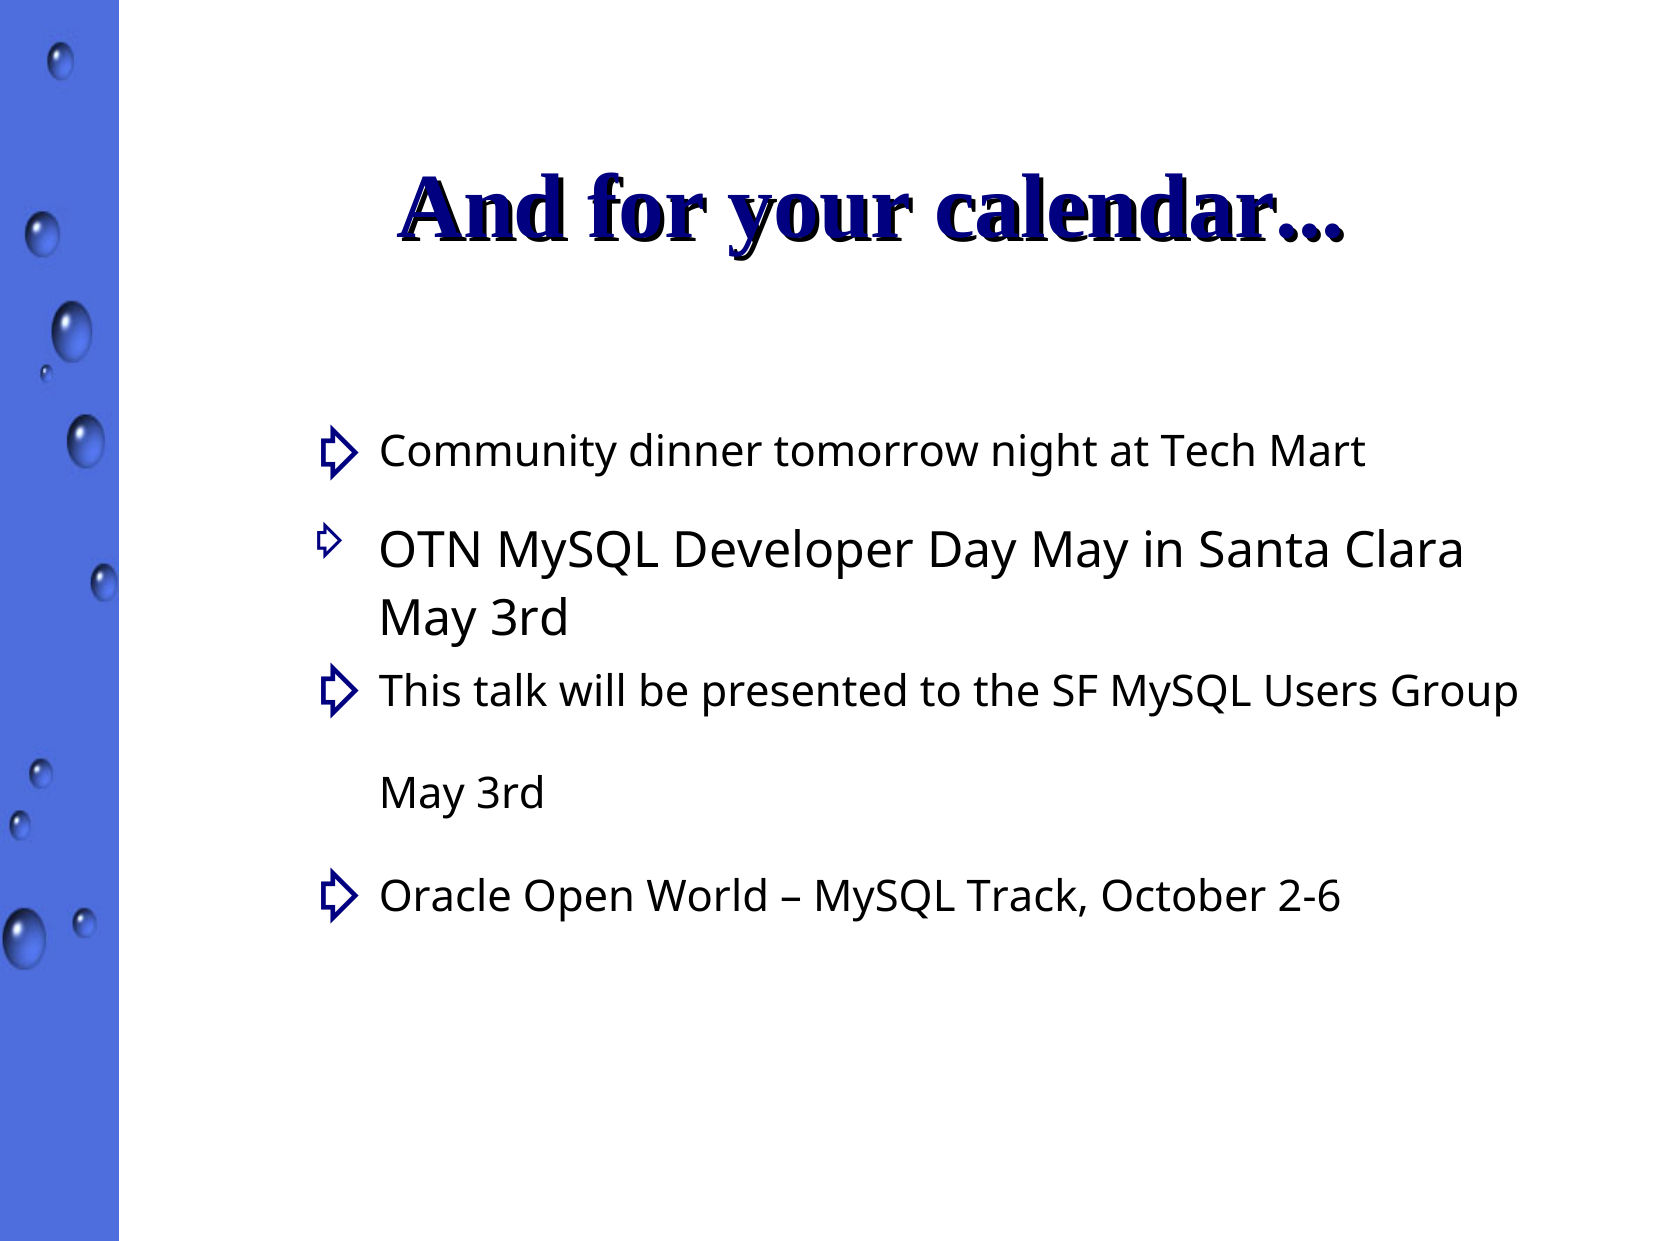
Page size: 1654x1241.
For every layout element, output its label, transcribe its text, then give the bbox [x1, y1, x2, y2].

list Community dinner tomorrow night at Tech Mart OTN MySQL Developer Day May in Santa Clara May 3rd This talk will be presented to the SF MySQL Users Group May 3rd Oracle Open World – MySQL Track, October 2-6 [296, 411, 1558, 1193]
title And for your calendar... [209, 102, 1534, 310]
picture [0, 0, 119, 1241]
